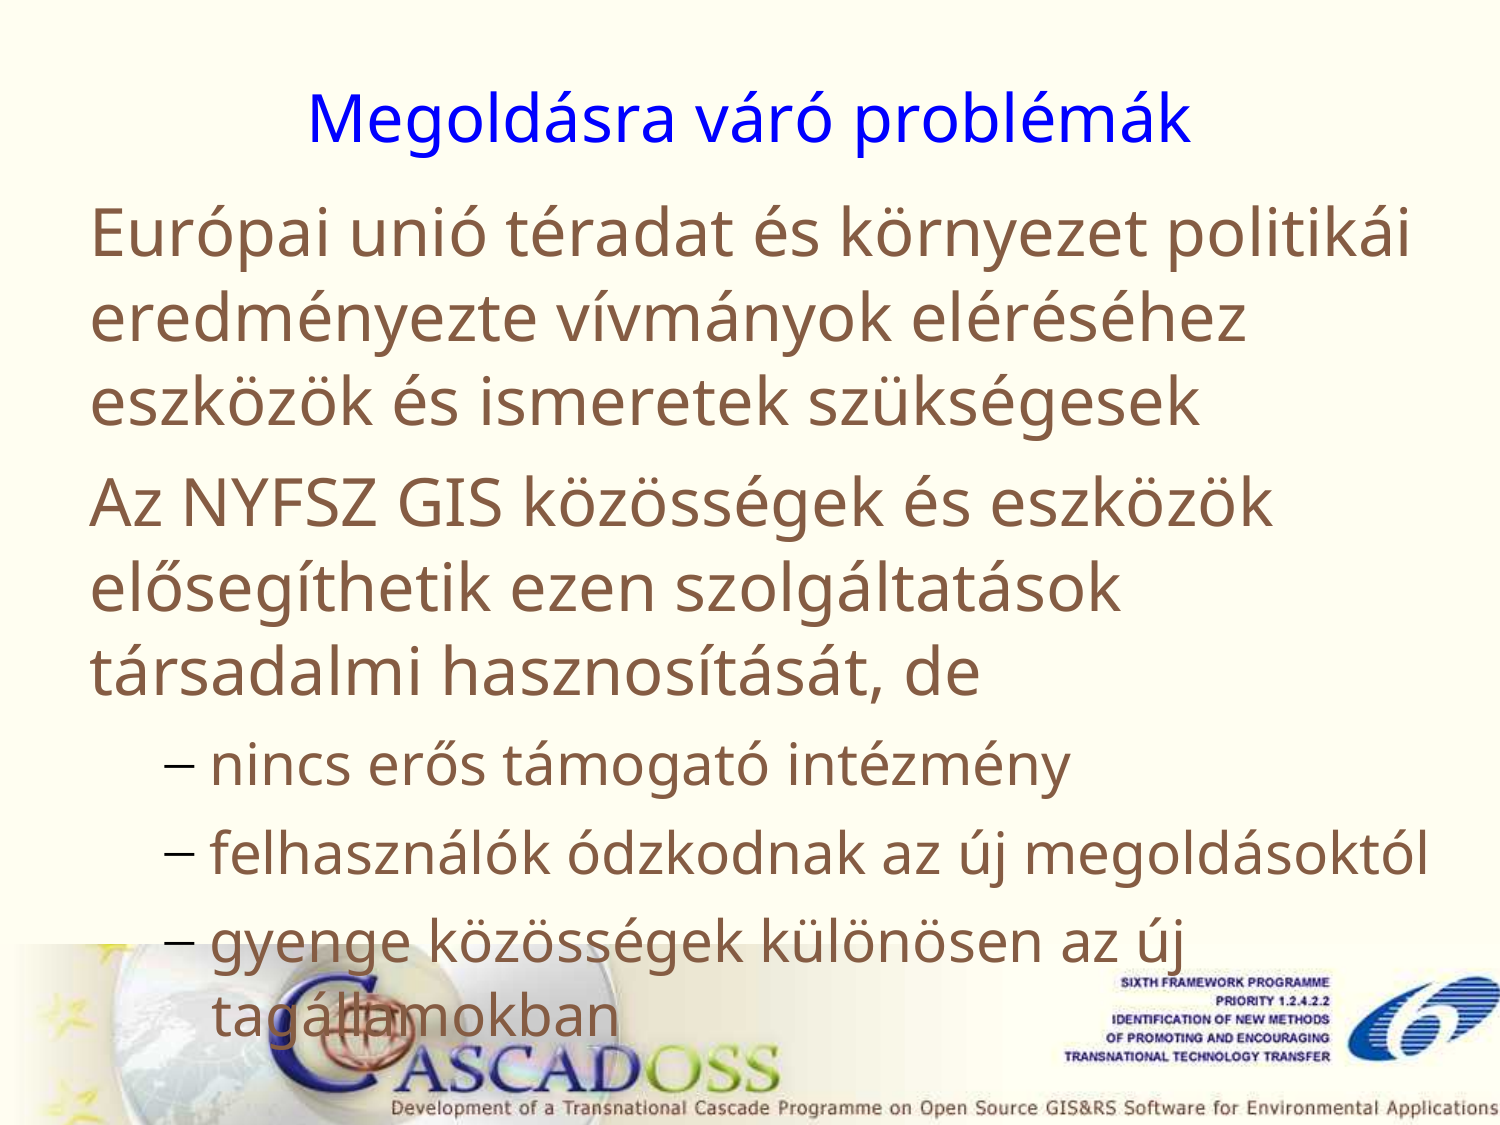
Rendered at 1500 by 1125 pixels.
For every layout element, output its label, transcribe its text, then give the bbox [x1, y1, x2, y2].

picture [800, 951, 816, 958]
picture [1068, 951, 1083, 958]
title Megoldásra váró problémák [75, 21, 1425, 177]
picture [529, 951, 546, 958]
picture [0, 944, 1500, 1125]
picture [921, 951, 938, 958]
picture [218, 951, 235, 958]
list Európai unió téradat és környezet politikái eredményezte vívmányok eléréséhez eszközök és ismeretek szükségesek Az NYFSZ GIS közösségek és eszközök elősegíthetik ezen szolgáltatások társadalmi hasznosítását, de nincs erős támogató intézmény felhasználók ódzkodnak az új megoldásoktól gyenge közösségek különösen az új tagállamokban [75, 177, 1447, 951]
picture [352, 951, 369, 958]
picture [653, 951, 670, 958]
picture [850, 951, 867, 958]
picture [467, 951, 484, 958]
picture [1145, 951, 1161, 958]
